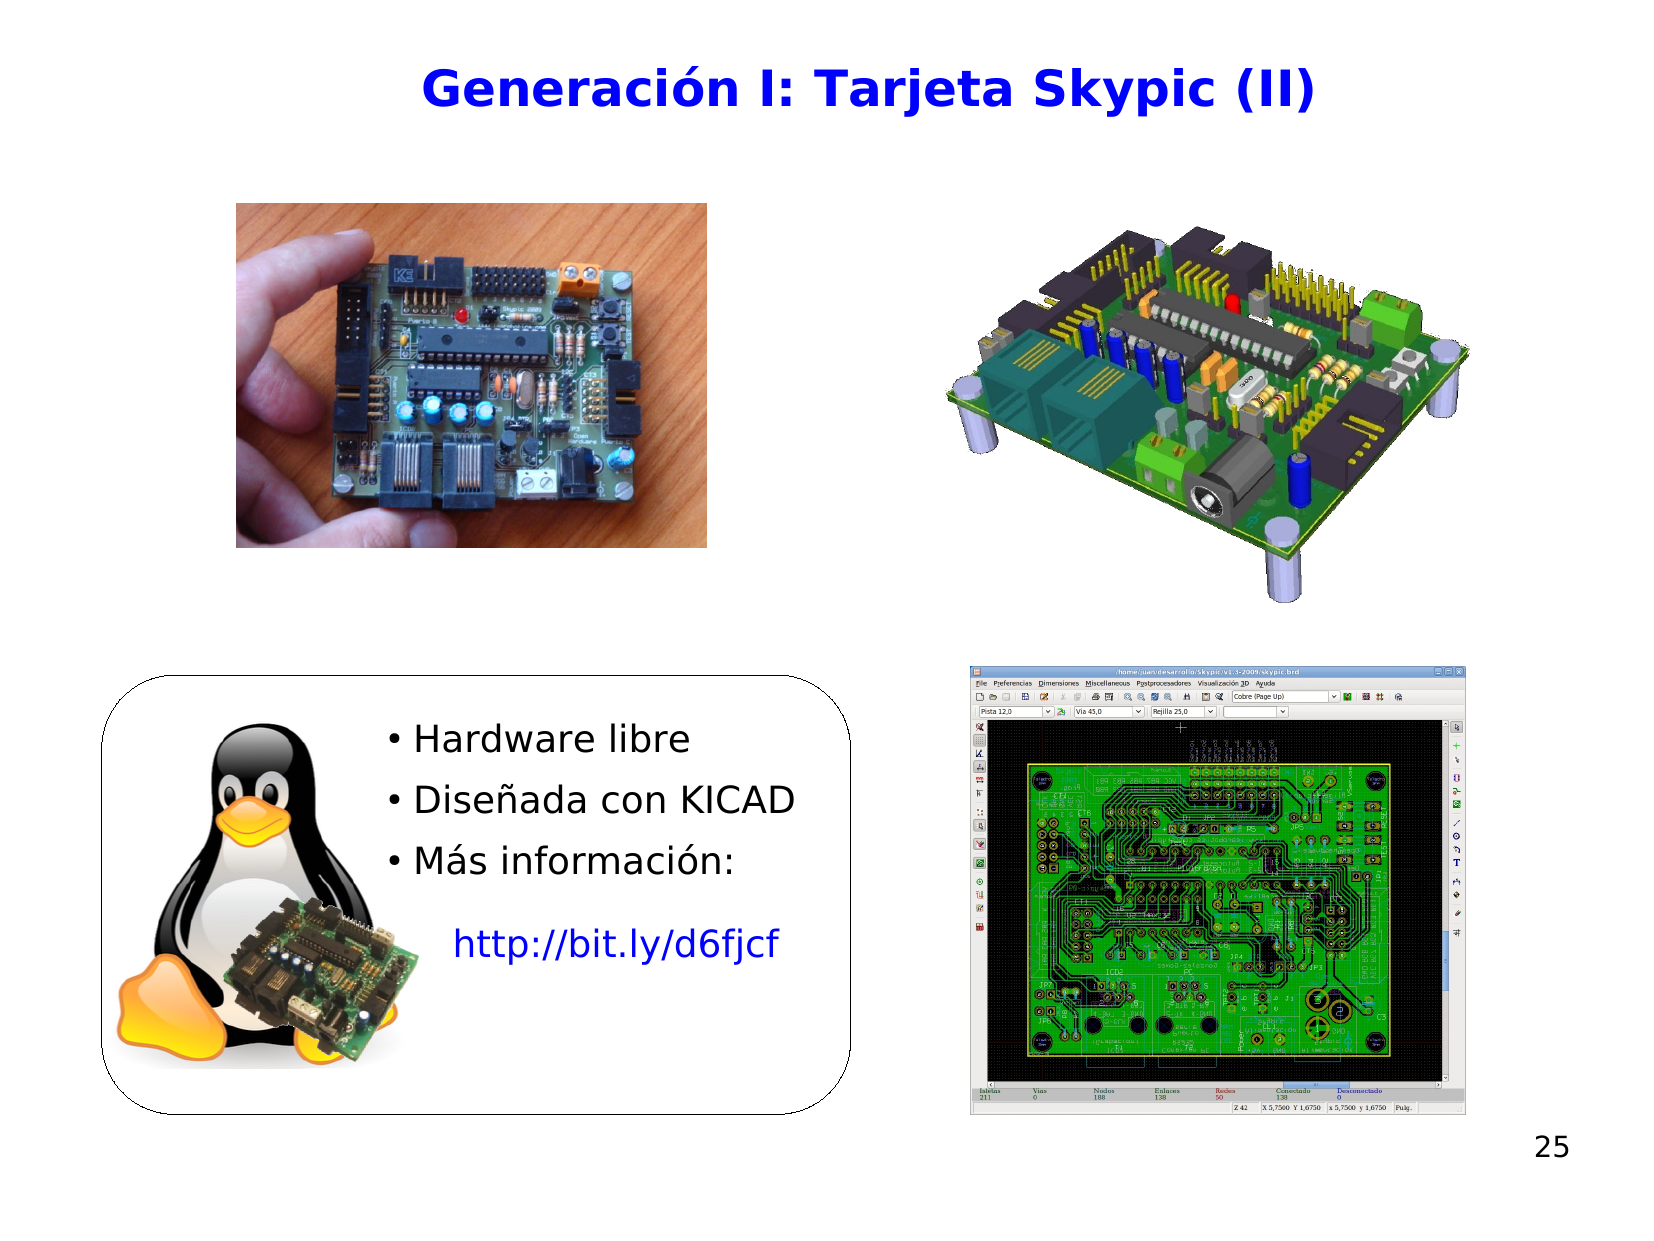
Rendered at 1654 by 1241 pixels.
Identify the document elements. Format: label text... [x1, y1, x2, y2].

picture [970, 666, 1466, 1115]
picture [93, 707, 419, 1096]
text_box http://bit.ly/d6fjcf [437, 915, 795, 975]
picture [934, 203, 1476, 609]
text_box Hardware libre Diseñada con KICAD Más información: [373, 710, 824, 917]
text_box Generación I: Tarjeta Skypic (II) [406, 52, 1333, 126]
picture [236, 203, 707, 548]
